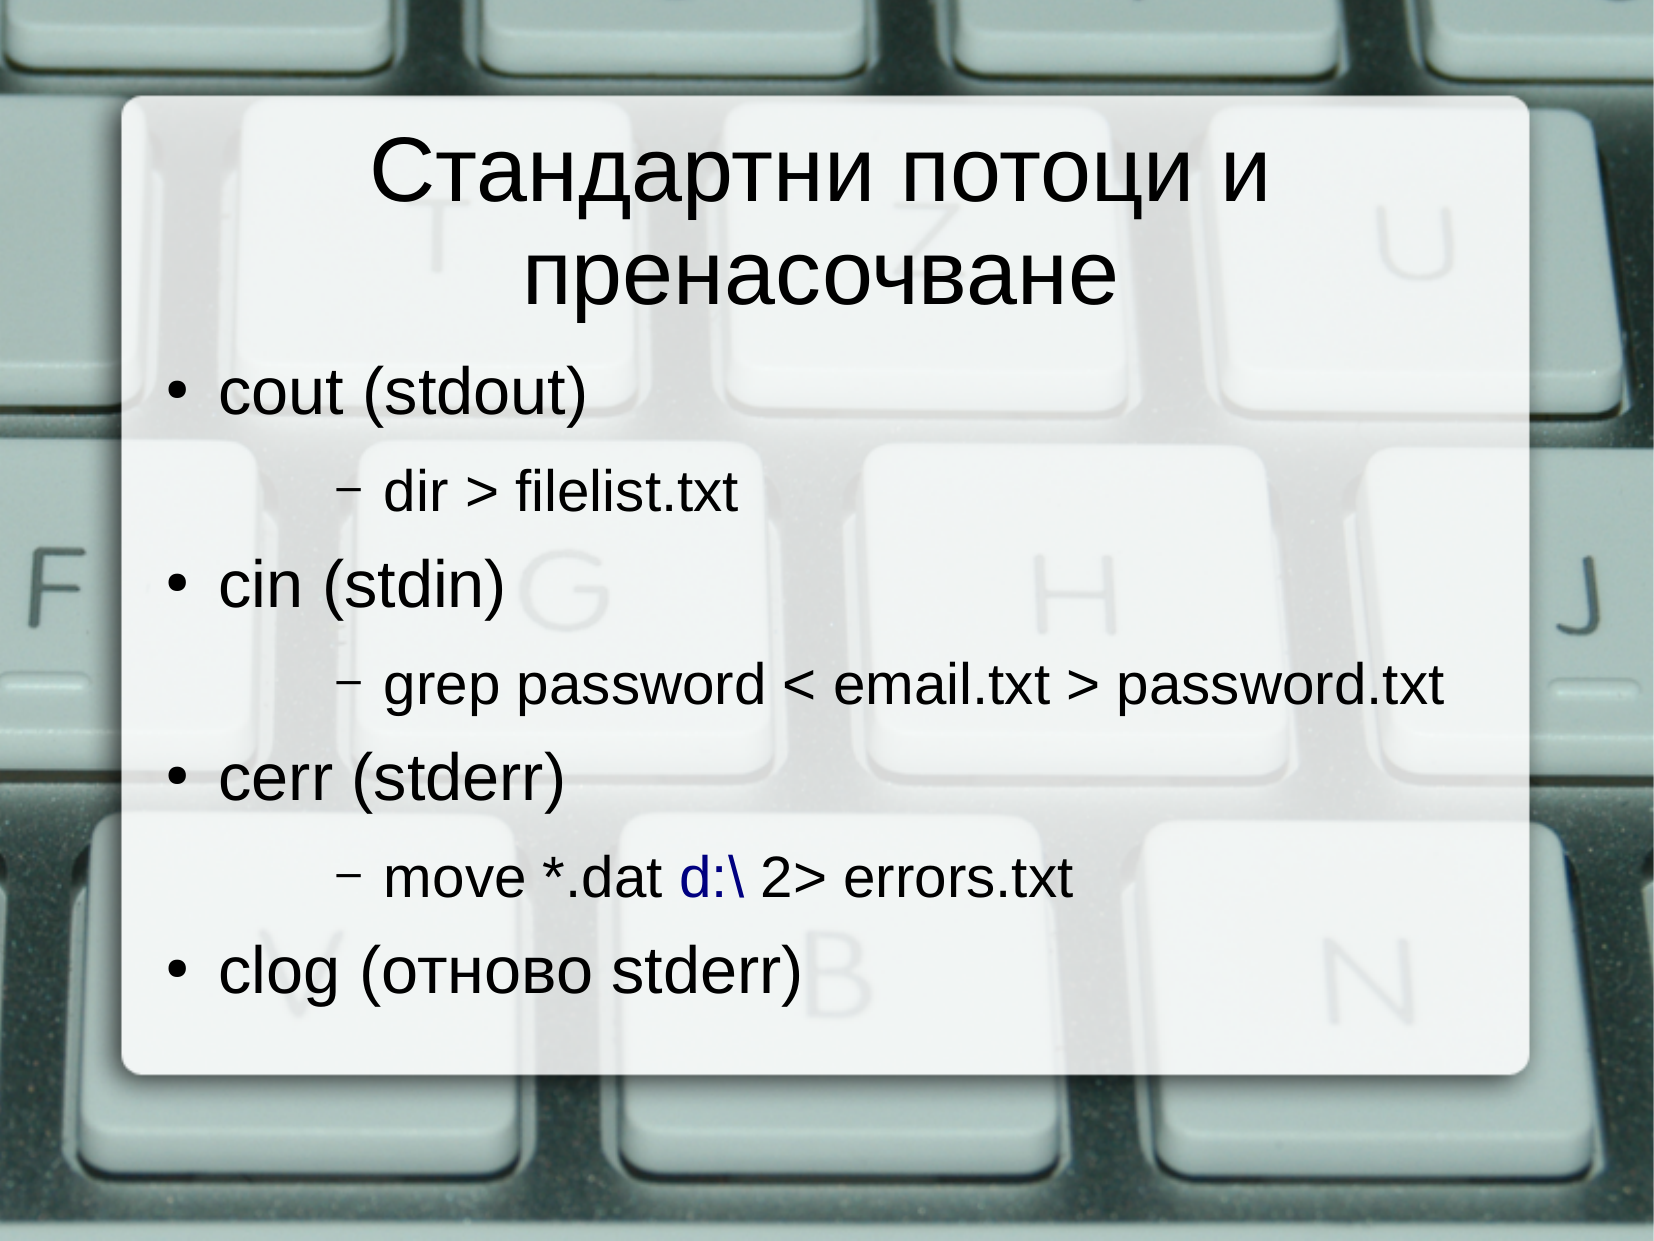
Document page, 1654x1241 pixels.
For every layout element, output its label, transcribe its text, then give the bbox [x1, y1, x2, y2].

list cout (stdout) dir > filelist.txt cin (stdin) grep password < email.txt > password.txt cerr (stderr) move *.dat d:\ 2> errors.txt clog (отново stderr) [147, 354, 1506, 1074]
picture [0, 0, 1654, 1241]
title Стандартни потоци и пренасочване [135, 117, 1506, 325]
